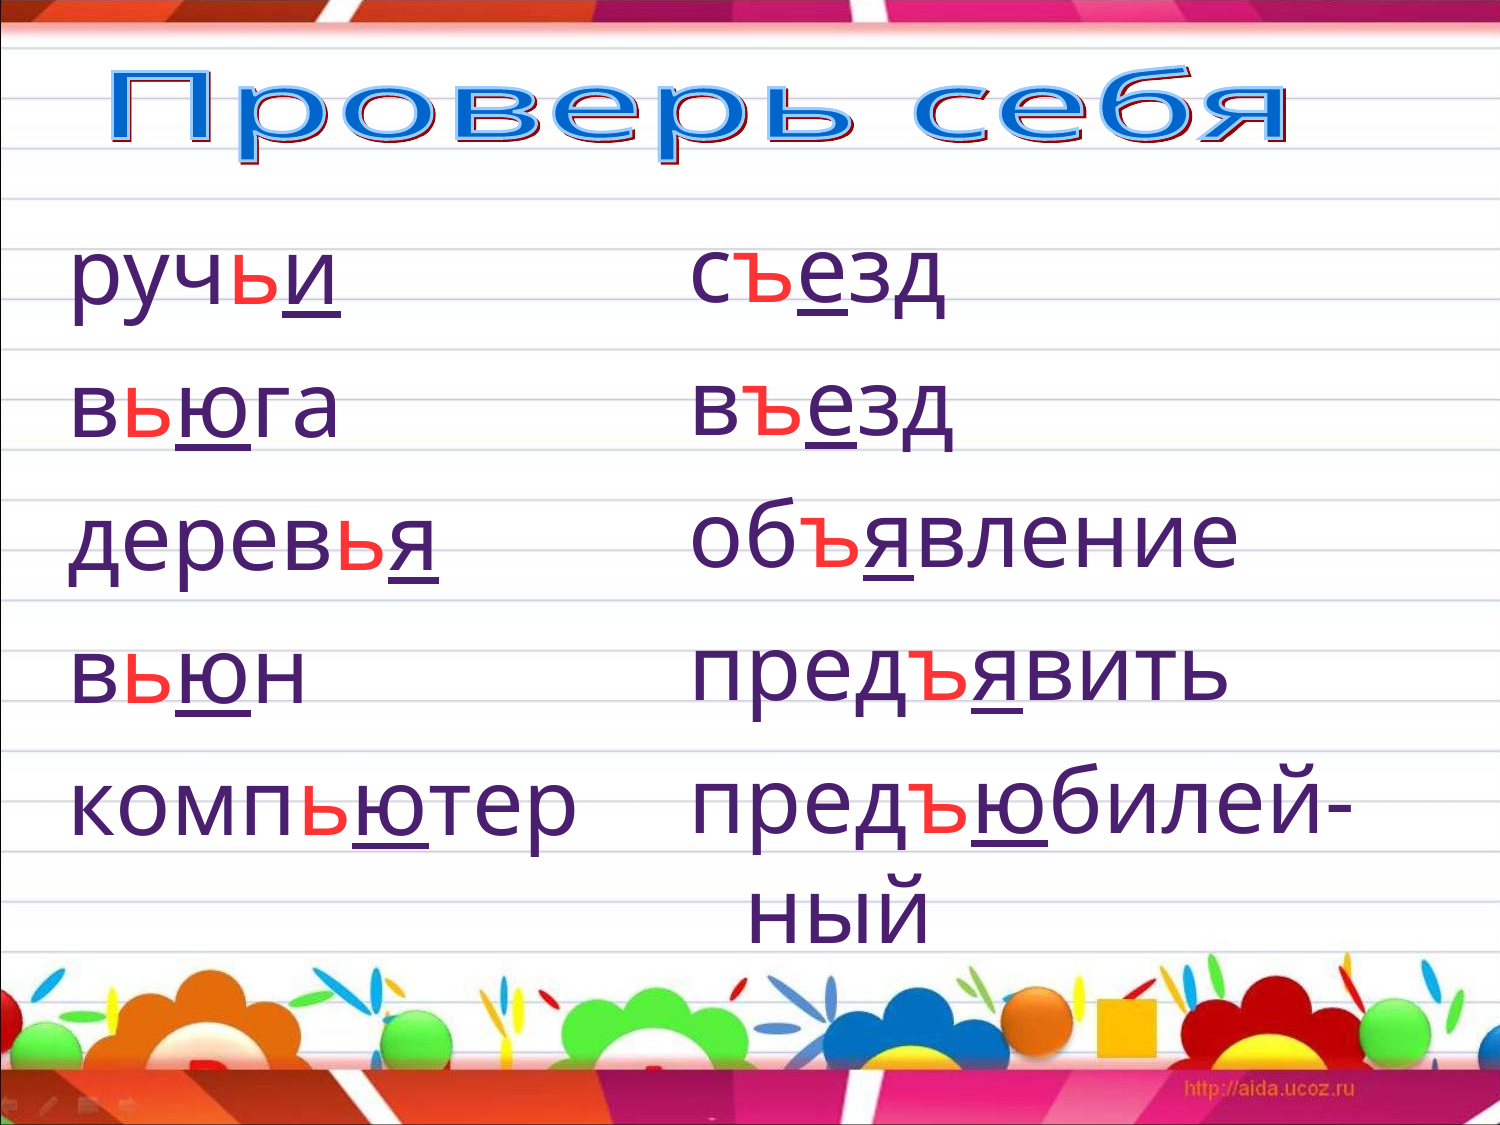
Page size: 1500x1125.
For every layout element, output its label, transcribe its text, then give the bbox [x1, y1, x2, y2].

text_box Проверь себя [456, 87, 537, 139]
text_box Проверь себя [768, 87, 850, 139]
text_box Проверь себя [553, 86, 636, 140]
text_box съезд въезд объявление предъявить предъюбилей-ный [673, 202, 1477, 931]
text_box Проверь себя [1100, 66, 1188, 140]
text_box Проверь себя [343, 86, 432, 140]
text_box Проверь себя [1000, 86, 1082, 140]
text_box Проверь себя [112, 71, 208, 139]
text_box Проверь себя [659, 86, 744, 161]
text_box ручьи вьюга деревья вьюн компьютер [52, 205, 710, 974]
text_box Проверь себя [1200, 87, 1282, 139]
text_box Проверь себя [915, 86, 985, 140]
picture [0, 0, 1500, 1125]
text_box Проверь себя [239, 86, 325, 161]
